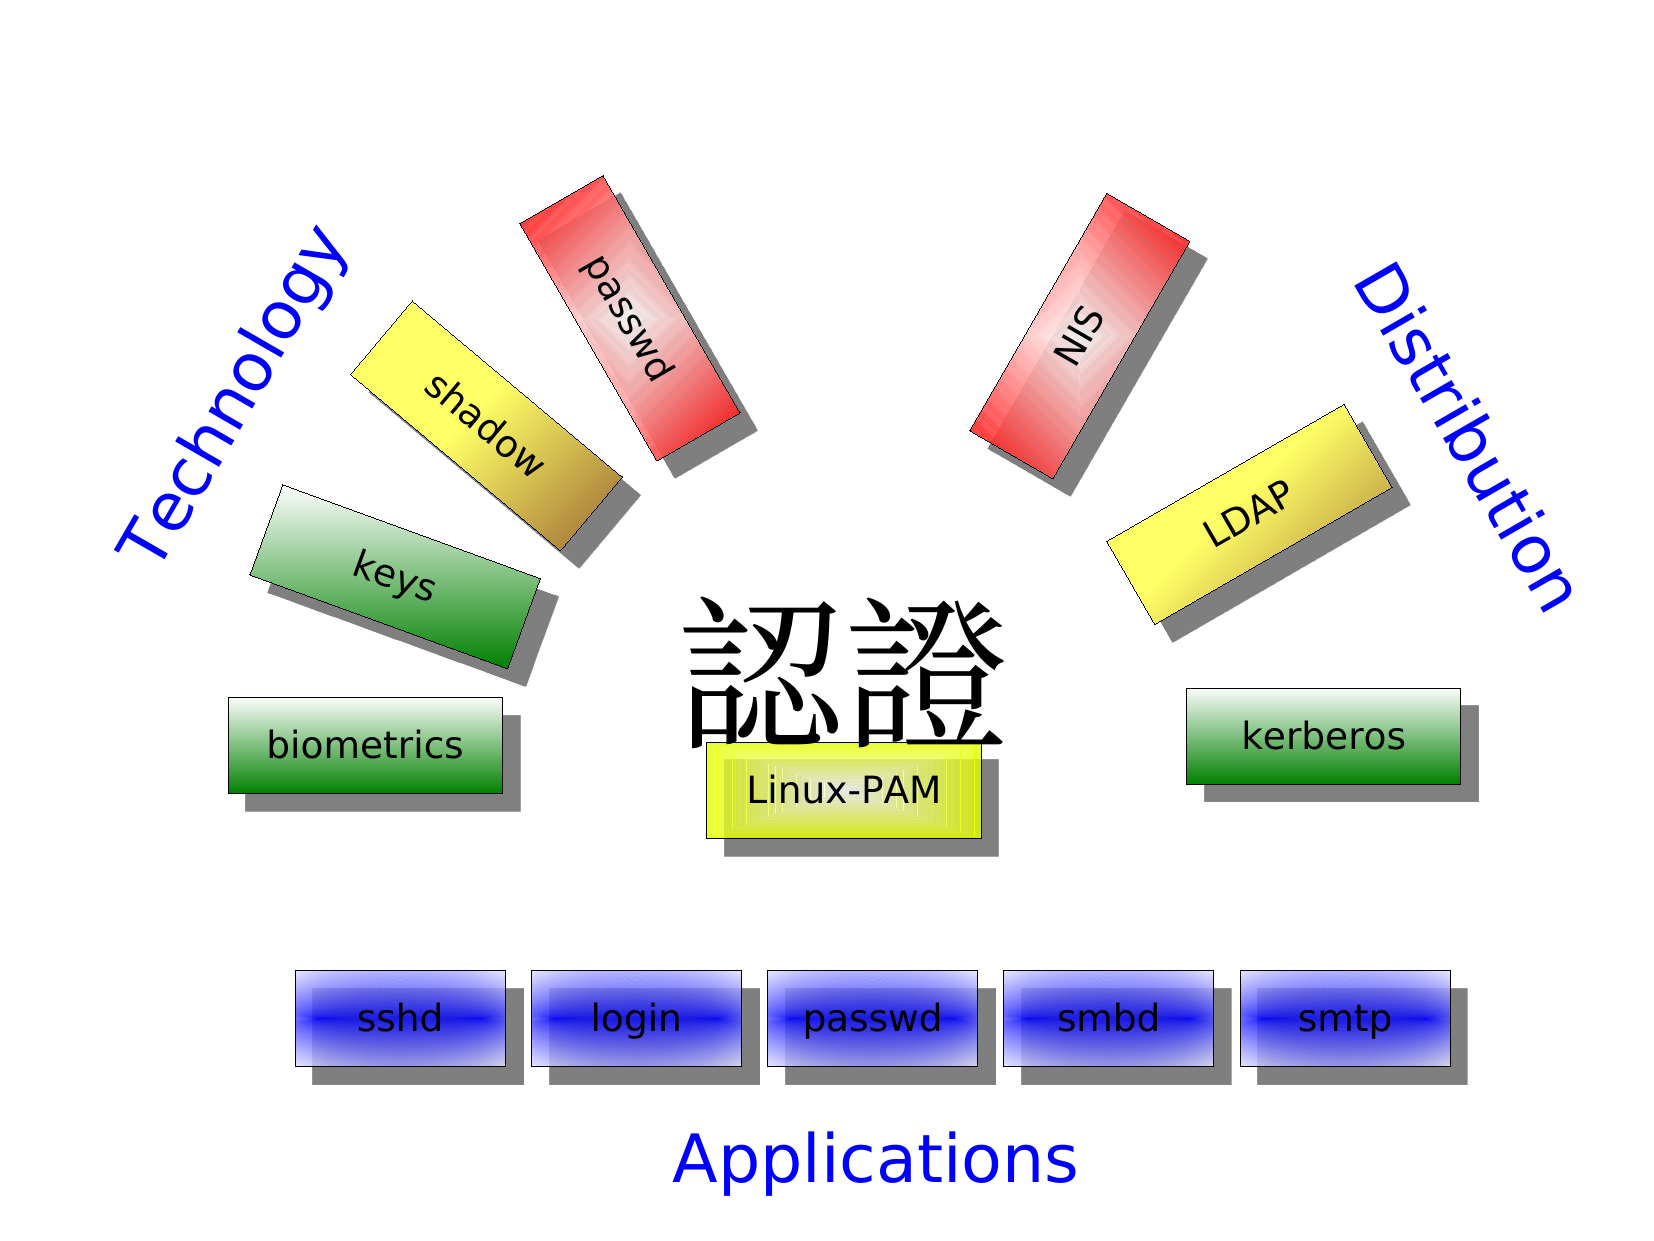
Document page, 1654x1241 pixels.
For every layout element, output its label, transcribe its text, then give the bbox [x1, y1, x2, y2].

text_box Distribution [1324, 233, 1654, 719]
text_box NIS [969, 193, 1190, 479]
text_box passwd [519, 175, 741, 461]
text_box smtp [1240, 970, 1451, 1067]
text_box login [531, 970, 742, 1067]
text_box biometrics [228, 697, 503, 794]
text_box sshd [295, 970, 506, 1067]
text_box smbd [1003, 970, 1214, 1067]
subtitle 認證 [82, 219, 1571, 1109]
text_box Technology [89, 113, 424, 600]
text_box shadow [350, 300, 623, 551]
text_box Applications [622, 1113, 1130, 1207]
text_box kerberos [1186, 688, 1461, 785]
text_box keys [249, 484, 541, 669]
text_box passwd [767, 970, 978, 1067]
text_box LDAP [1106, 404, 1393, 625]
